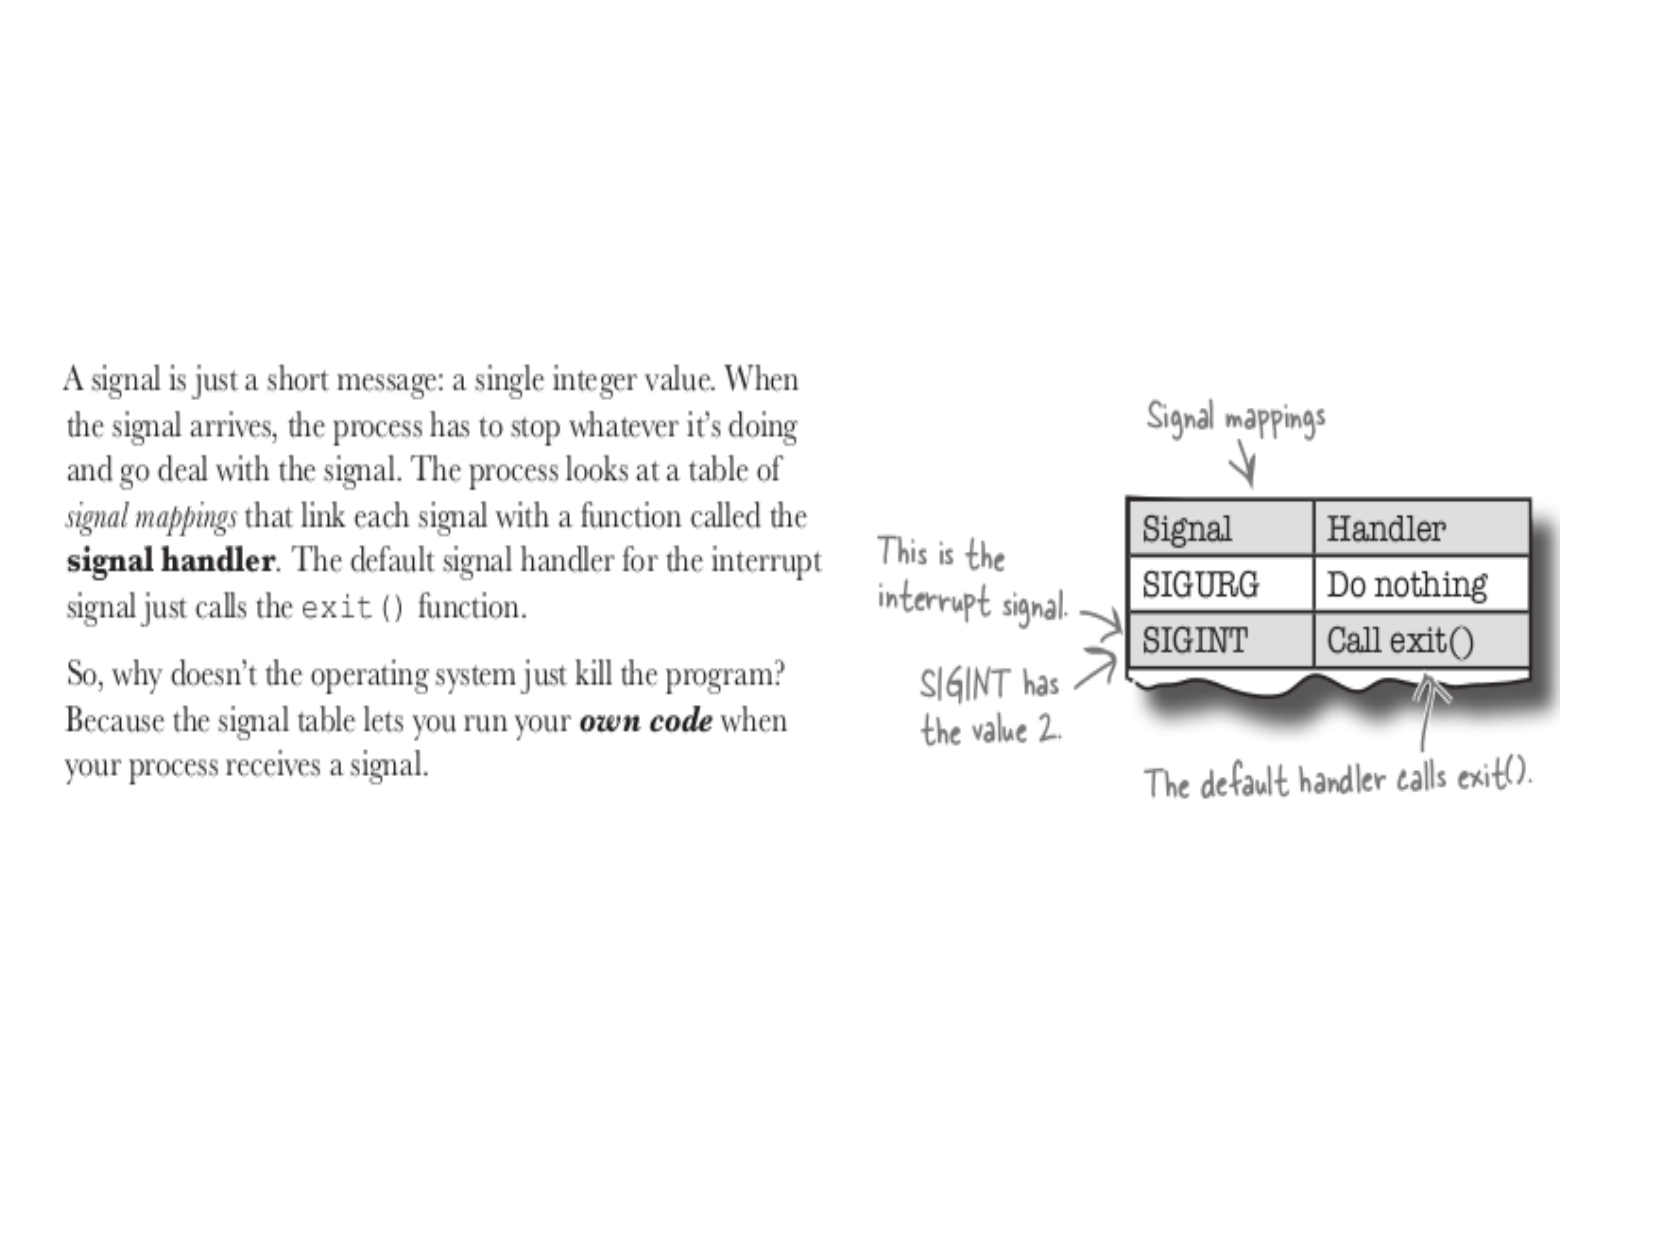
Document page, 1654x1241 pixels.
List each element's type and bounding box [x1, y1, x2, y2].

picture [35, 342, 1560, 827]
